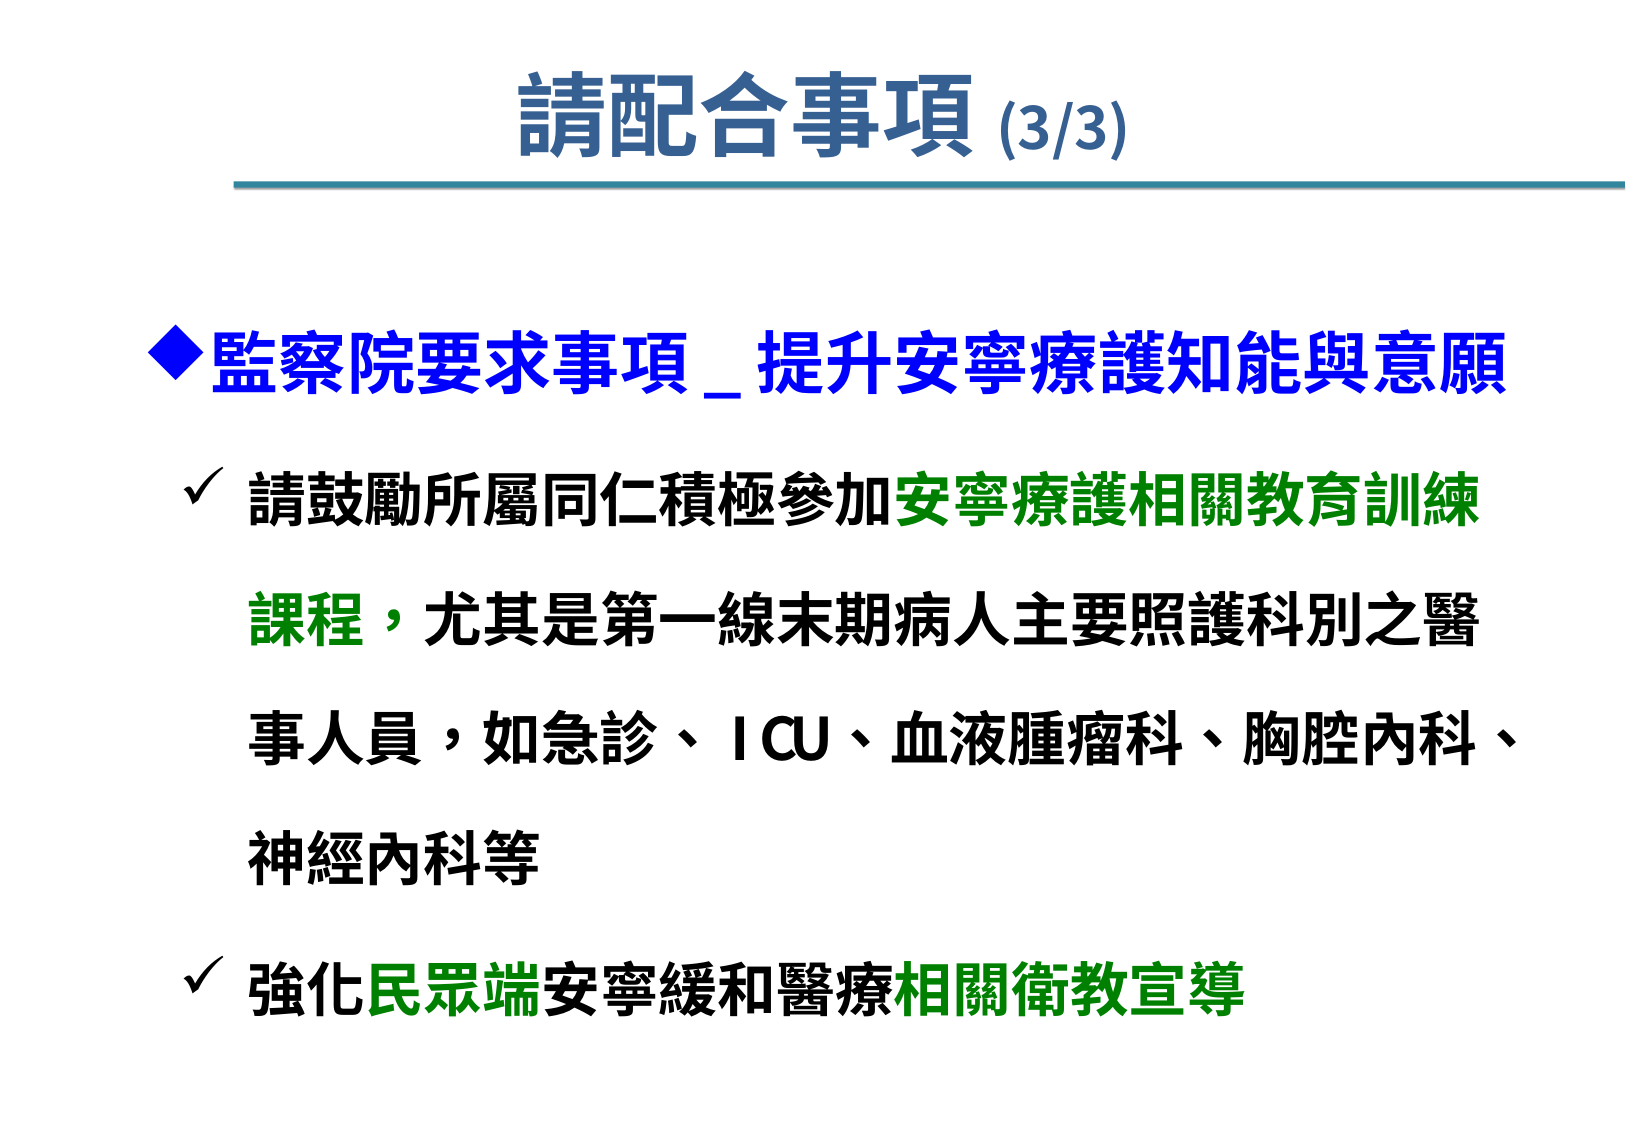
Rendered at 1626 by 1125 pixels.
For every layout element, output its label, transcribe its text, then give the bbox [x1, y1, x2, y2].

list 監察院要求事項_提升安寧療護知能與意願 請鼓勵所屬同仁積極參加安寧療護相關教育訓練課程，尤其是第一線末期病人主要照護科別之醫事人員，如急診、ICU、血液腫瘤科、胸腔內科、神經內科等 強化民眾端安寧緩和醫療相關衛教宣導 [127, 219, 1534, 1047]
title 請配合事項(3/3) [91, 19, 1555, 207]
